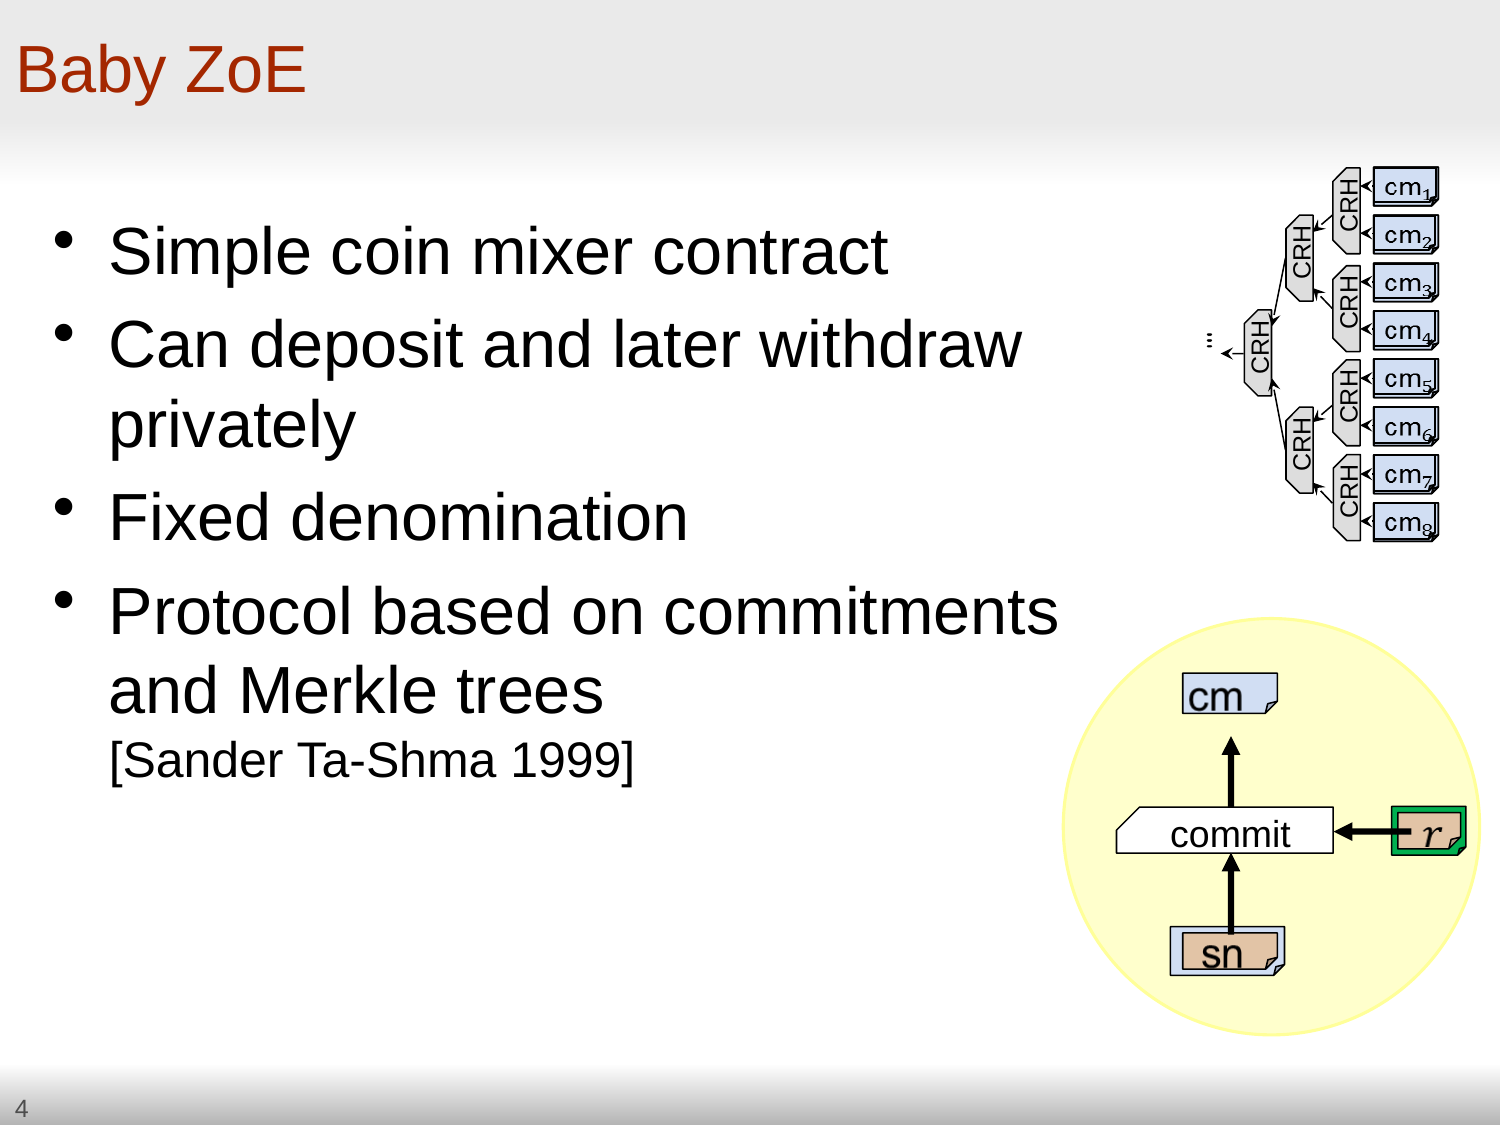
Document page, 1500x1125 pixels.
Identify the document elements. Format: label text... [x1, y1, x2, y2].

text_box [1360, 406, 1439, 446]
text_box [1312, 405, 1333, 423]
text_box CRH [1332, 265, 1361, 352]
text_box [1312, 215, 1333, 233]
text_box CRH [1332, 359, 1361, 446]
text_box commit [1116, 807, 1334, 854]
text_box [1360, 454, 1439, 494]
text_box [1312, 287, 1333, 309]
text_box [1063, 618, 1480, 1035]
text_box [1360, 310, 1439, 350]
text_box [1360, 167, 1439, 206]
text_box [1360, 263, 1439, 302]
text_box CRH [1333, 454, 1361, 541]
list Simple coin mixer contract Can deposit and later withdraw privately Fixed denomination Protocol based on commitments and Merkle trees [Sander Ta-Shma 1999] [37, 200, 1136, 1025]
text_box [1179, 322, 1250, 358]
text_box CRH [1244, 309, 1272, 396]
text_box [1271, 378, 1286, 451]
text_box [1360, 358, 1439, 398]
text_box [1312, 482, 1333, 504]
text_box CRH [1285, 407, 1314, 494]
text_box [1271, 258, 1286, 327]
text_box [1360, 502, 1439, 542]
title Baby ZoE [0, 3, 1500, 141]
text_box CRH [1332, 167, 1361, 254]
text_box [1360, 215, 1439, 254]
text_box CRH [1285, 215, 1314, 302]
